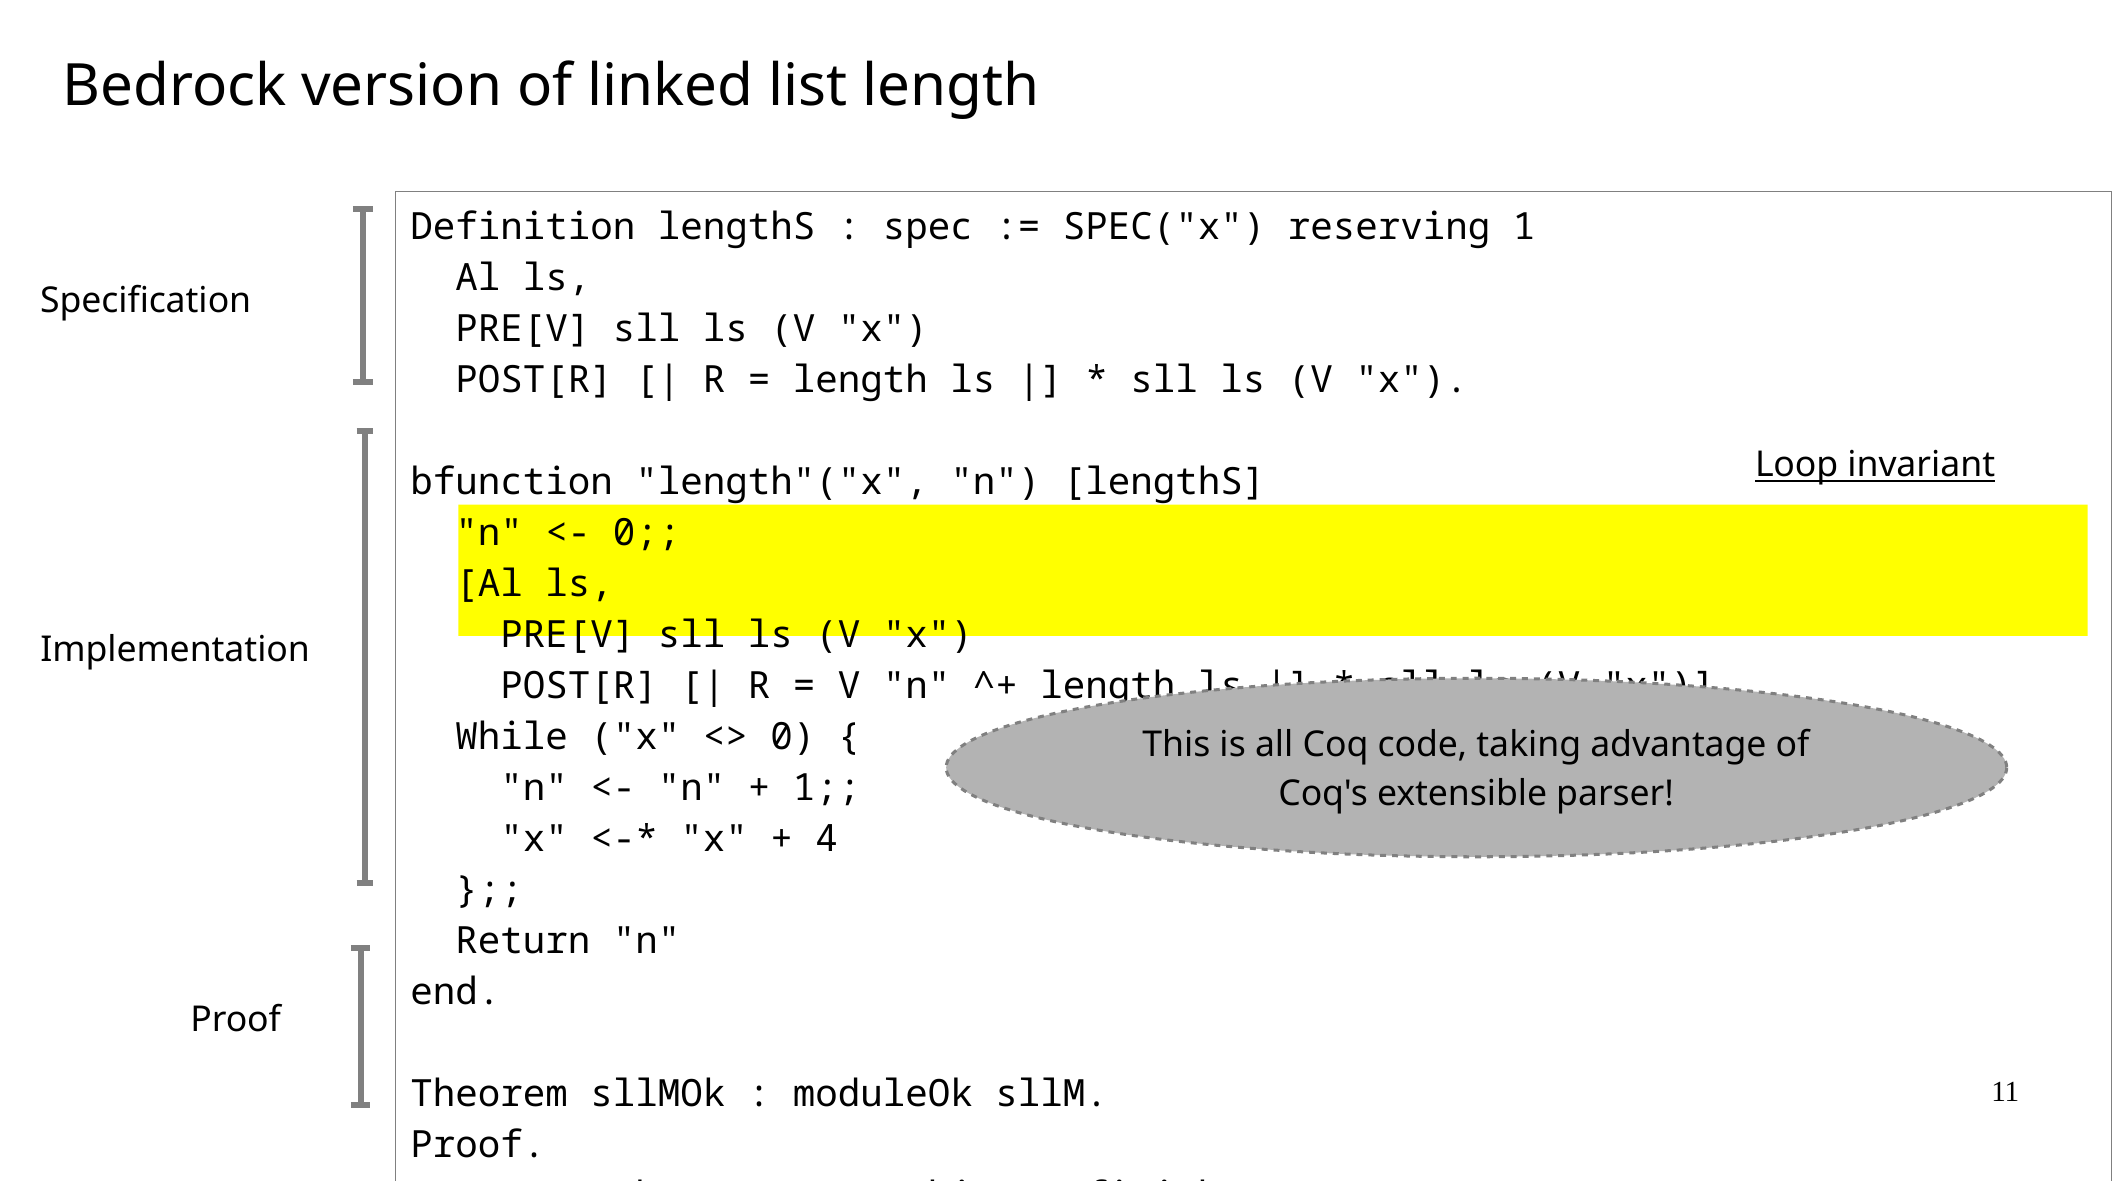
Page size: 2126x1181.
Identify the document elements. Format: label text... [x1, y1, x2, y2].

text_box Definition lengthS : spec := SPEC("x") reserving 1 Al ls, PRE[V] sll ls (V "x") POST[R] [| R = length ls |] * sll ls (V "x"). bfunction "length"("x", "n") [lengthS] "n" <- 0;; [Al ls, PRE[V] sll ls (V "x") POST[R] [| R = V "n" ^+ length ls |] * sll ls (V "x")] While ("x" <> 0) { "n" <- "n" + 1;; "x" <-* "x" + 4 };; Return "n" end. Theorem sllMOk : moduleOk sllM. Proof. vcgen; abstract (sep hints; finish). Qed. [395, 191, 2112, 1122]
text_box Loop invariant [1740, 431, 2083, 488]
text_box This is all Coq code, taking advantage of Coq's extensible parser! [946, 678, 2007, 857]
text_box Proof [175, 986, 338, 1043]
text_box Specification [25, 267, 338, 324]
text_box Bedrock version of linked list length [48, 35, 2073, 119]
text_box Implementation [25, 615, 338, 672]
